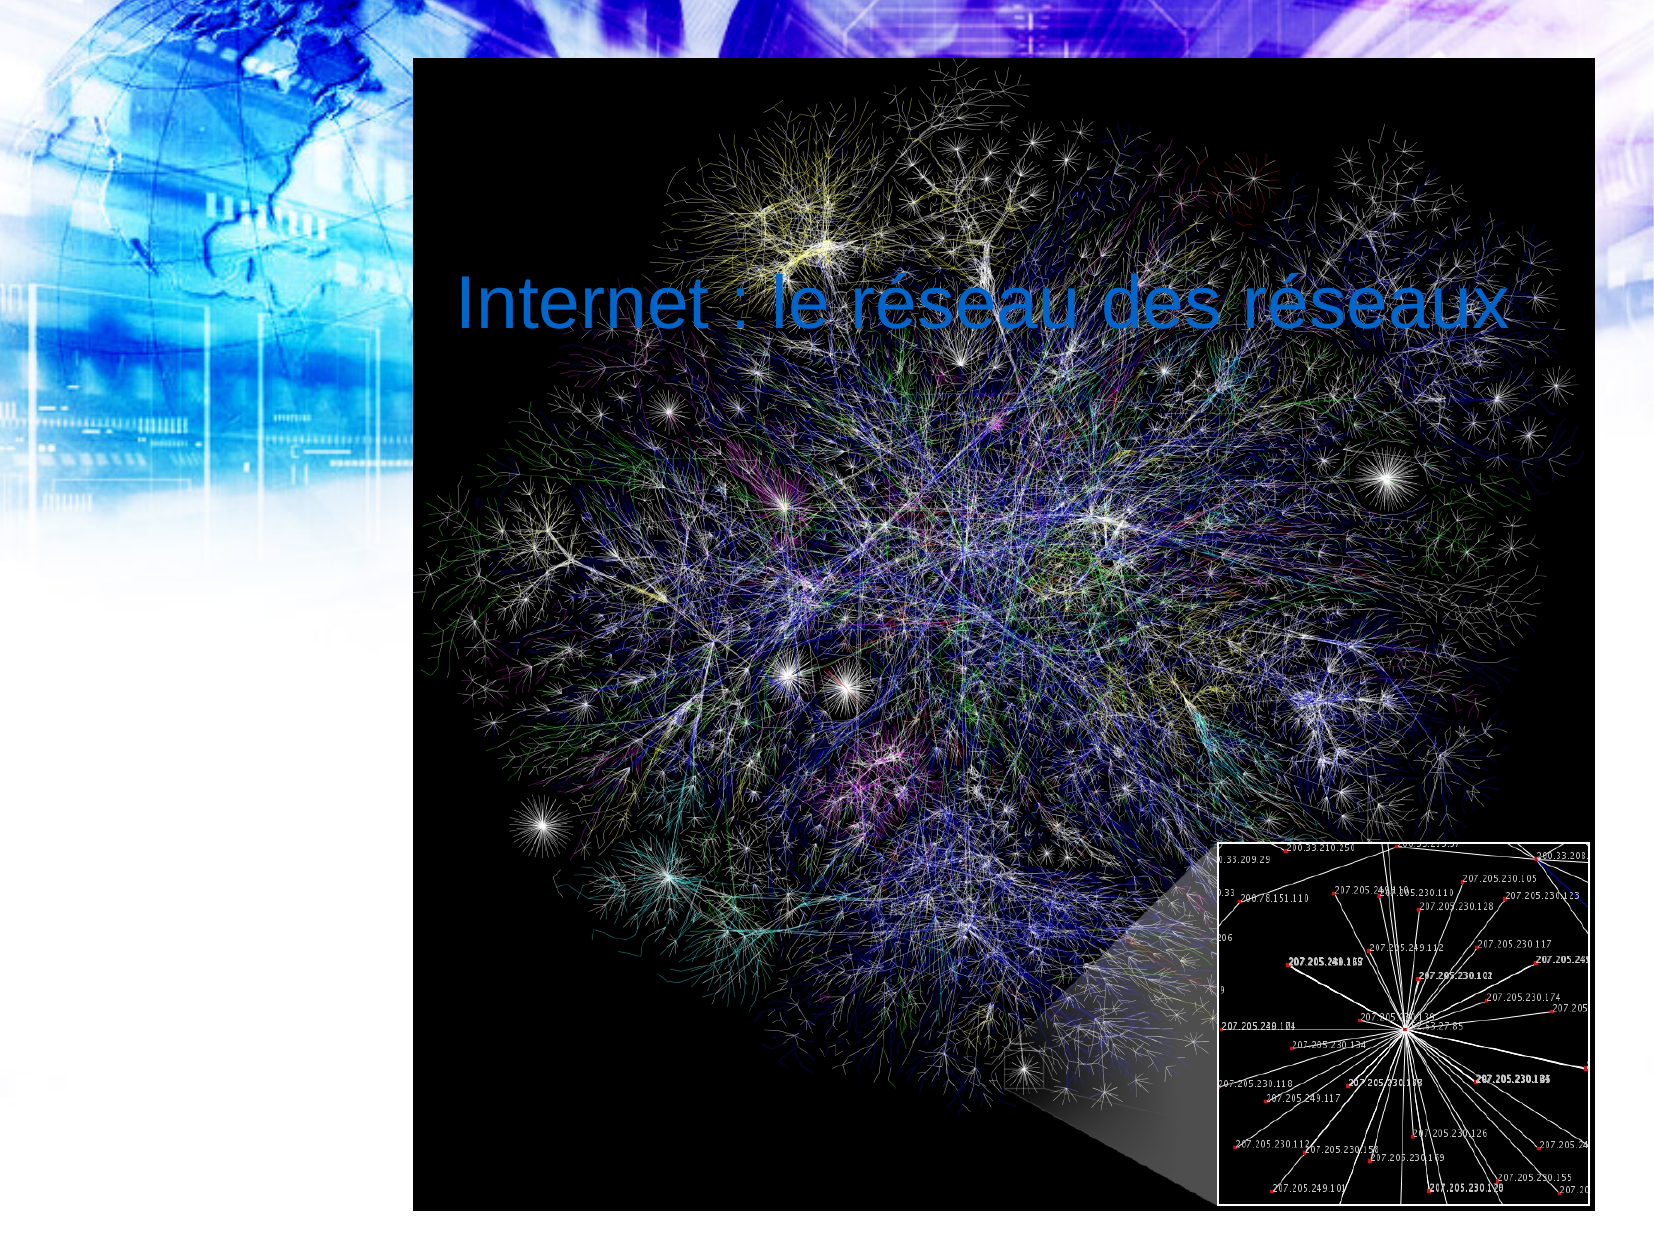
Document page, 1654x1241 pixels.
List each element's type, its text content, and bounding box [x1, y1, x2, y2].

picture [0, 0, 1654, 1241]
title Internet : le réseau des réseaux [455, 195, 1609, 411]
